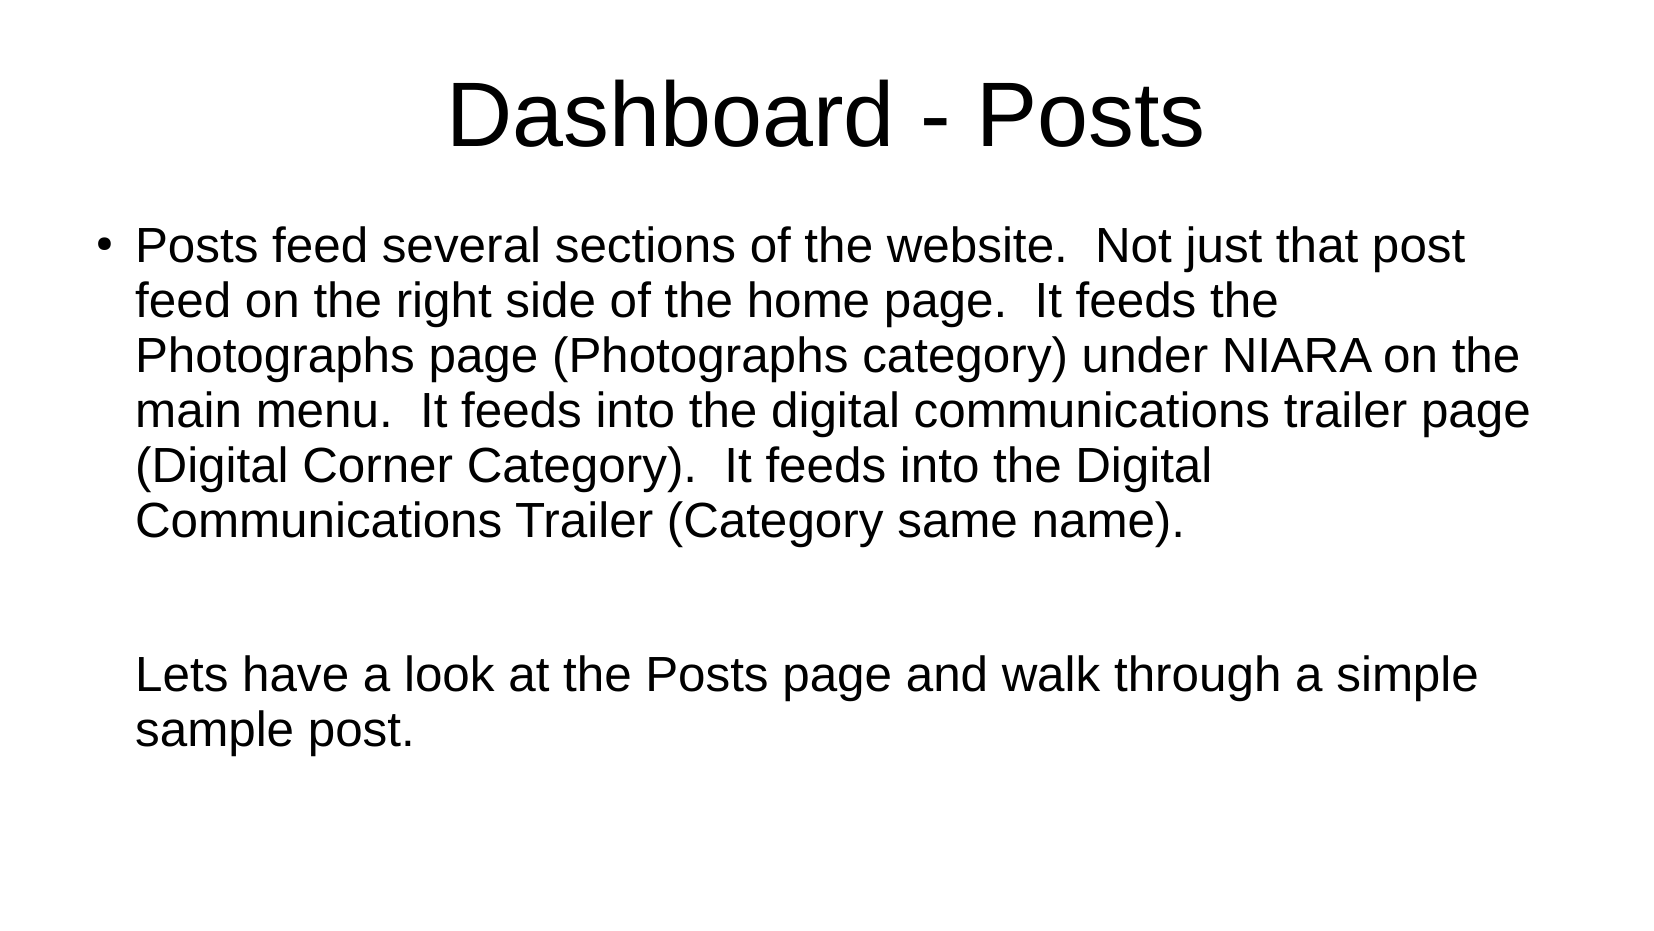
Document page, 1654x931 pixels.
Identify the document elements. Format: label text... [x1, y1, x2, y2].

title Dashboard - Posts [82, 37, 1571, 193]
list Posts feed several sections of the website. Not just that post feed on the right side of the home page. It feeds the Photographs page (Photographs category) under NIARA on the main menu. It feeds into the digital communications trailer page (Digital Corner Category). It feeds into the Digital Communications Trailer (Category same name). Lets have a look at the Posts page and walk through a simple sample post. [82, 217, 1571, 758]
